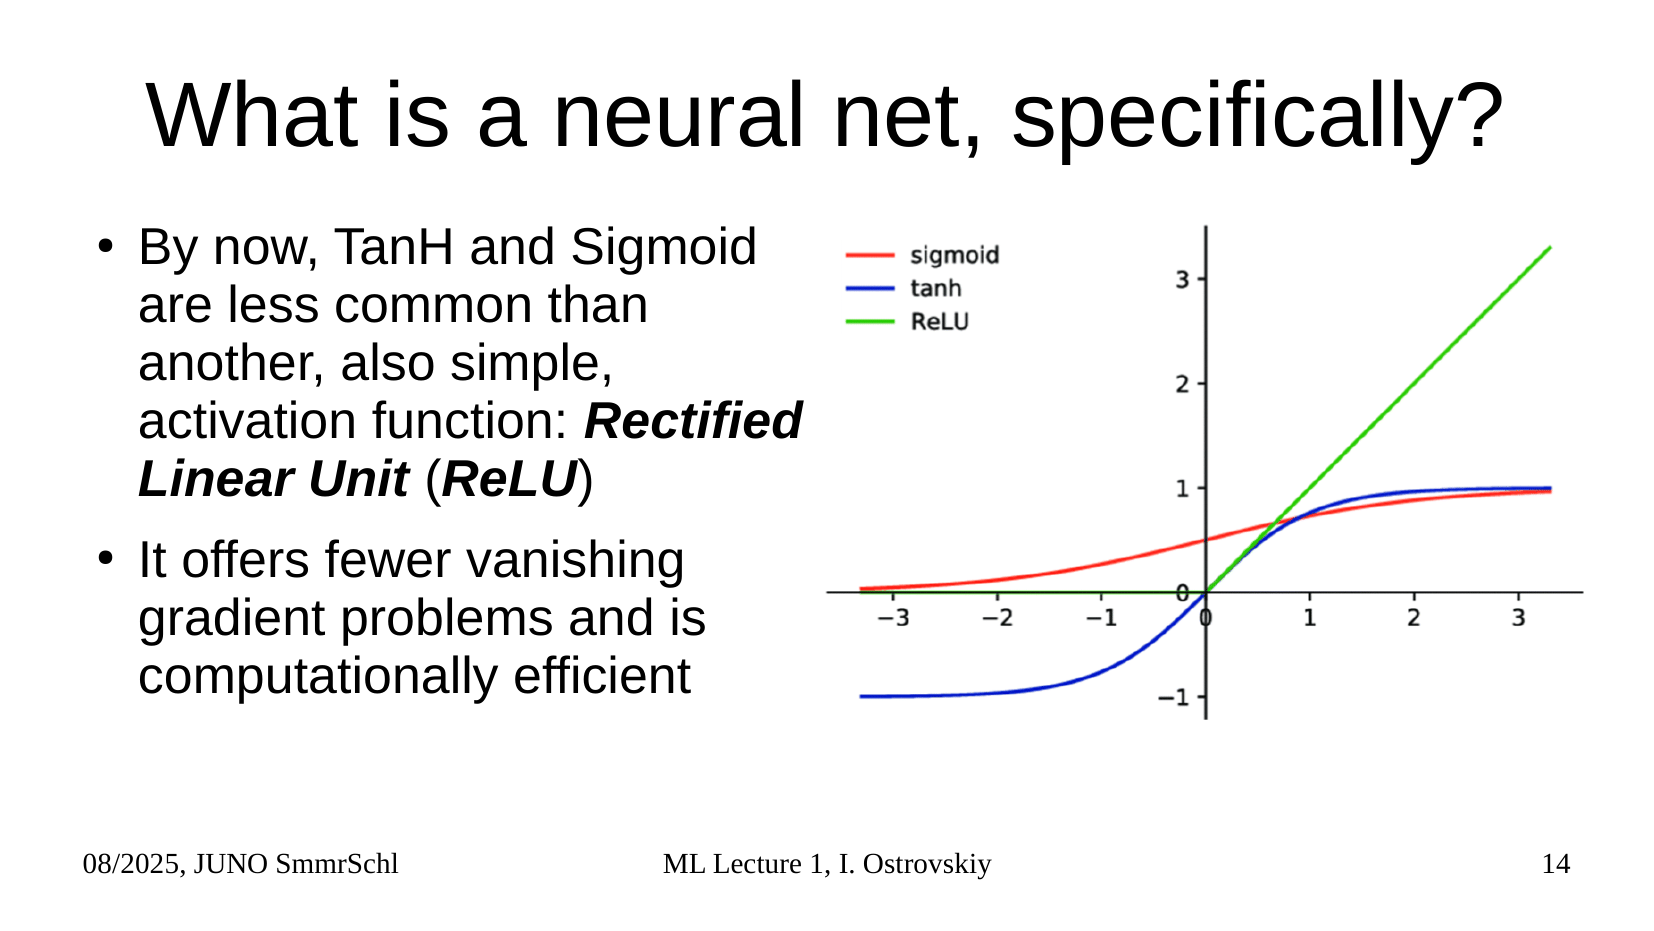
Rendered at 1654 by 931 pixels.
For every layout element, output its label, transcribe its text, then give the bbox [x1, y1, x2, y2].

title What is a neural net, specifically? [82, 37, 1571, 193]
picture [842, 241, 1002, 333]
picture [825, 224, 1584, 720]
list By now, TanH and Sigmoid are less common than another, also simple, activation function: Rectified Linear Unit (ReLU) It offers fewer vanishing gradient problems and is computationally efficient [82, 217, 809, 758]
text_box [830, 221, 1013, 353]
